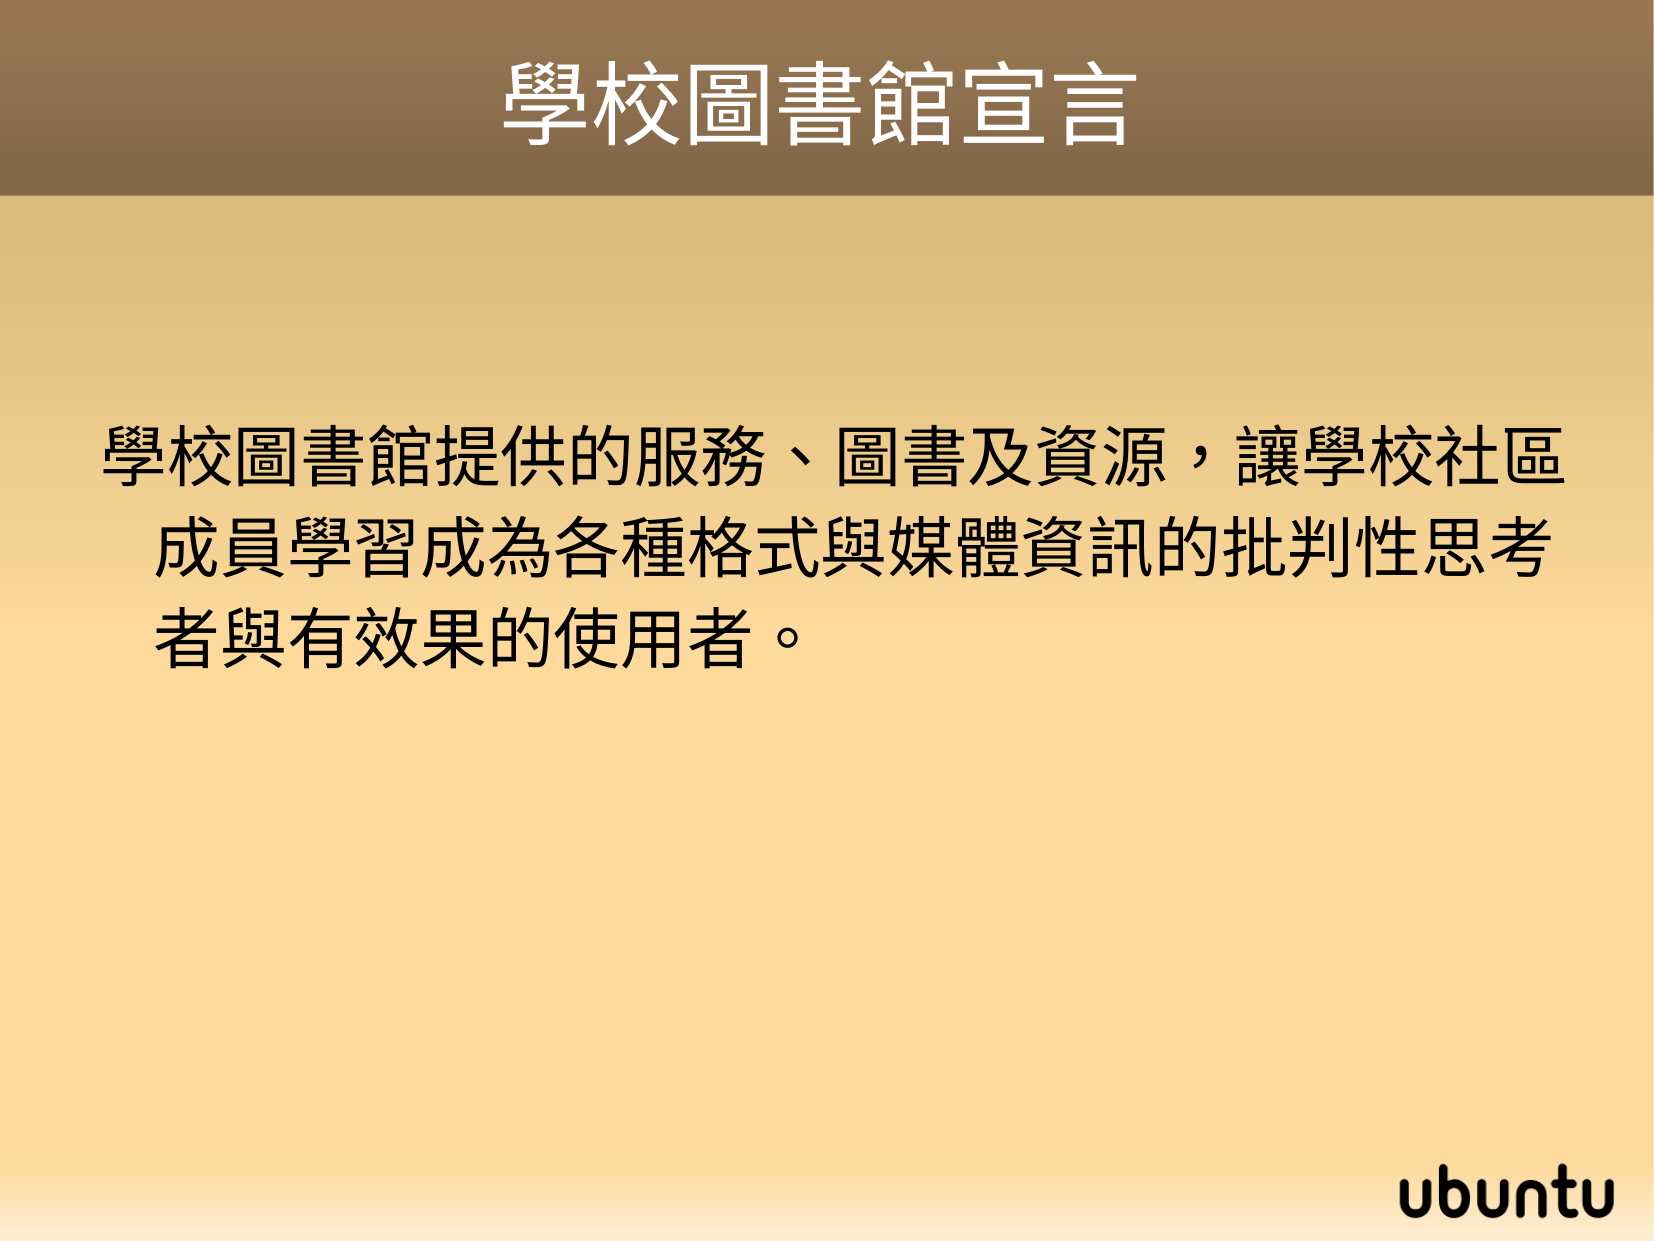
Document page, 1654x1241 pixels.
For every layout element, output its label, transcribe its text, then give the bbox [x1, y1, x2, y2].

title 學校圖書館宣言 [76, 7, 1565, 200]
picture [0, 0, 1654, 1241]
list 學校圖書館提供的服務、圖書及資源，讓學校社區成員學習成為各種格式與媒體資訊的批判性思考者與有效果的使用者。 [82, 290, 1571, 1094]
